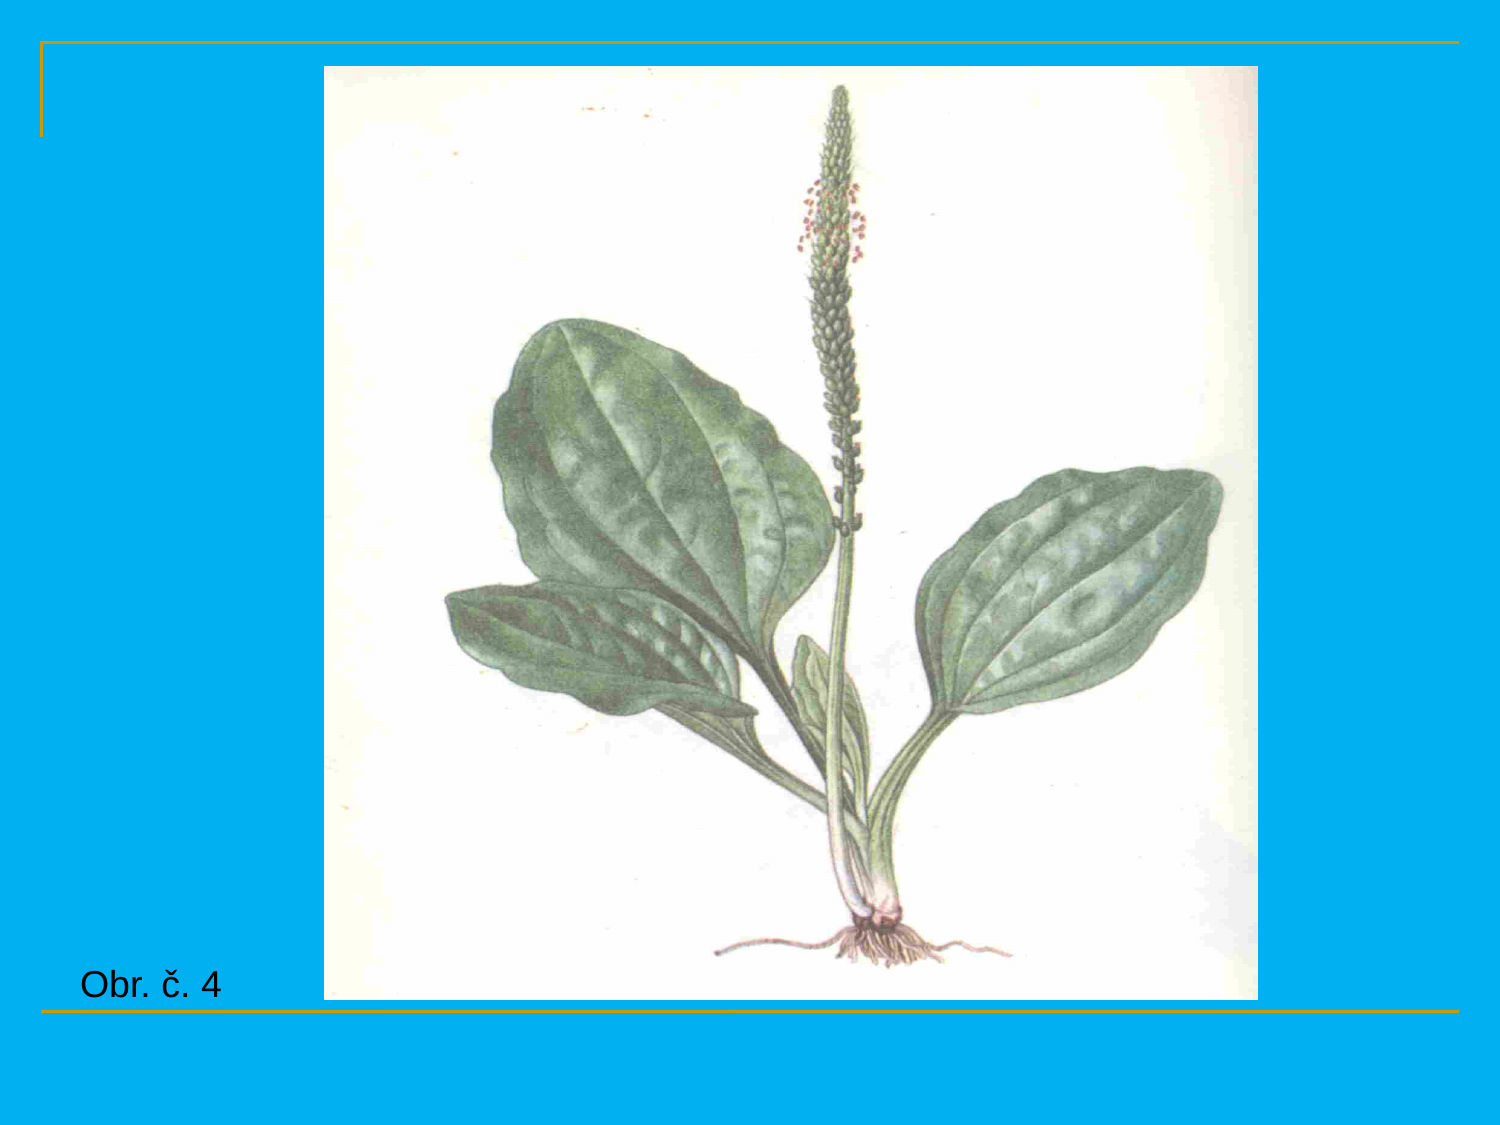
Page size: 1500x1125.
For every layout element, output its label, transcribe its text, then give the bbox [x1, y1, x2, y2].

text_box Obr. č. 4 [64, 952, 239, 1013]
picture [325, 67, 1257, 999]
